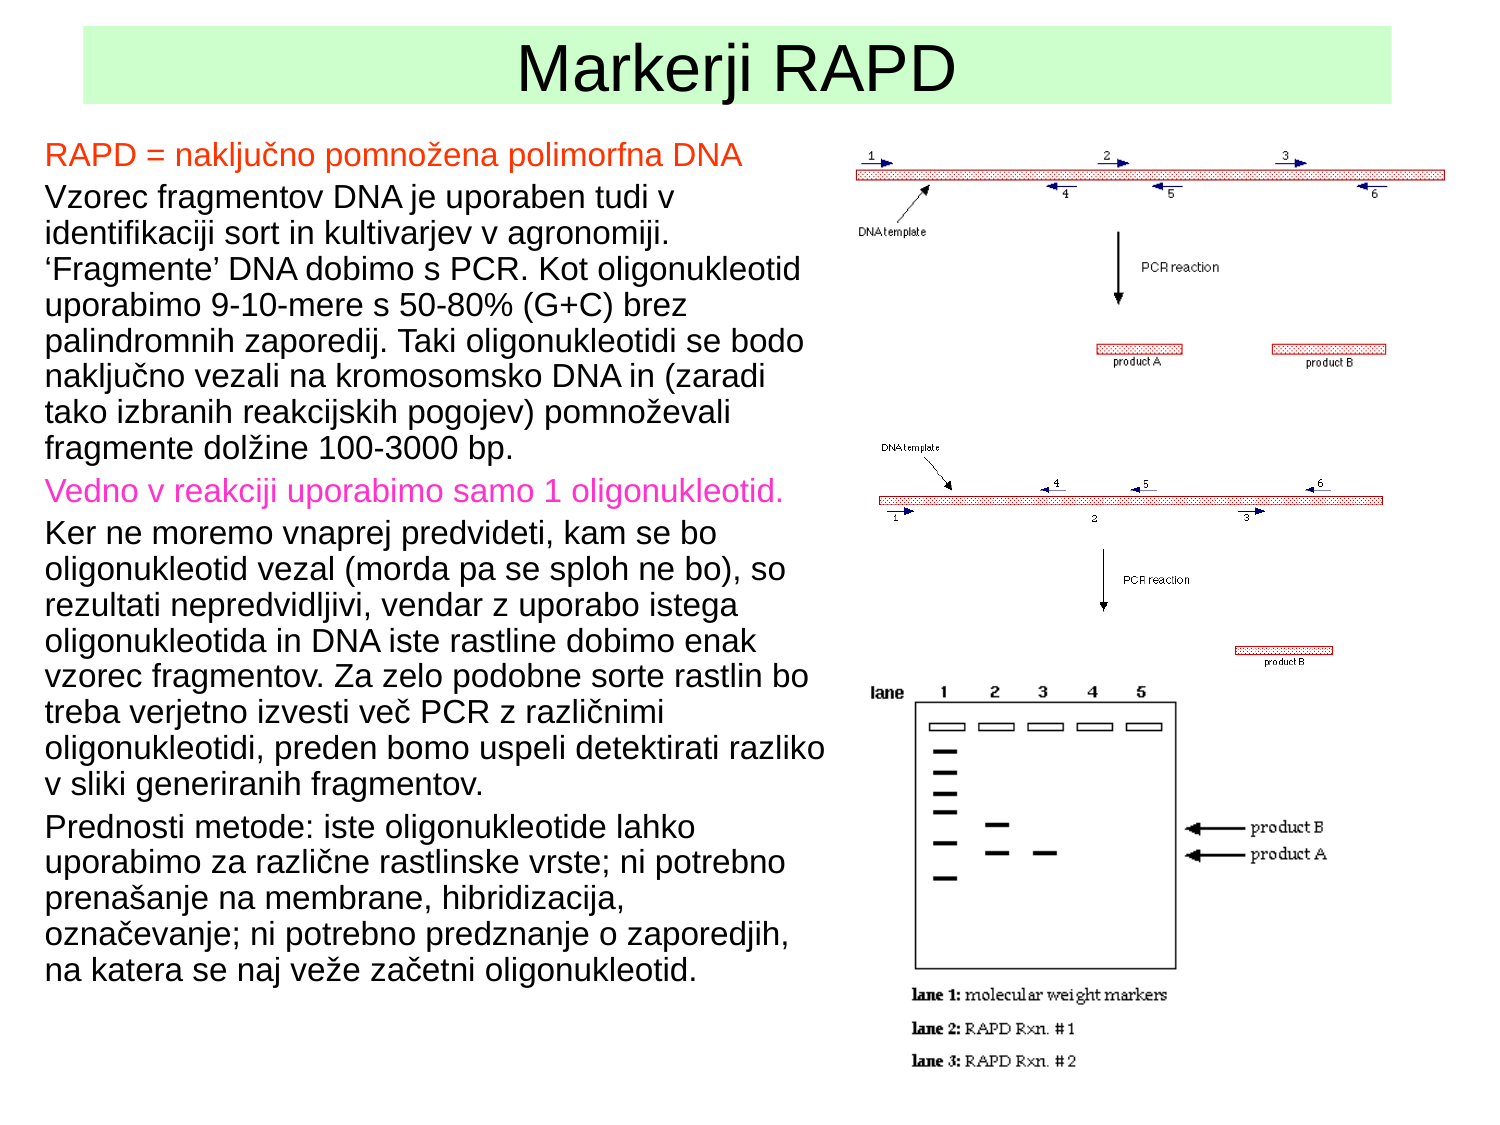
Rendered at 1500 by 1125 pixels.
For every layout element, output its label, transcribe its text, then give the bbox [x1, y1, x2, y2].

picture [832, 137, 1469, 383]
list RAPD = naključno pomnožena polimorfna DNA Vzorec fragmentov DNA je uporaben tudi v identifikaciji sort in kultivarjev v agronomiji. ‘Fragmente’ DNA dobimo s PCR. Kot oligonukleotid uporabimo 9-10-mere s 50-80% (G+C) brez palindromnih zaporedij. Taki oligonukleotidi se bodo naključno vezali na kromosomsko DNA in (zaradi tako izbranih reakcijskih pogojev) pomnoževali fragmente dolžine 100-3000 bp. Vedno v reakciji uporabimo samo 1 oligonukleotid. Ker ne moremo vnaprej predvideti, kam se bo oligonukleotid vezal (morda pa se sploh ne bo), so rezultati nepredvidljivi, vendar z uporabo istega oligonukleotida in DNA iste rastline dobimo enak vzorec fragmentov. Za zelo podobne sorte rastlin bo treba verjetno izvesti več PCR z različnimi oligonukleotidi, preden bomo uspeli detektirati razliko v sliki generiranih fragmentov. Prednosti metode: iste oligonukleotide lahko uporabimo za različne rastlinske vrste; ni potrebno prenašanje na membrane, hibridizacija, označevanje; ni potrebno predznanje o zaporedjih, na katera se naj veže začetni oligonukleotid. [29, 129, 845, 1082]
picture [856, 432, 1394, 1088]
title Markerji RAPD [83, 26, 1392, 104]
